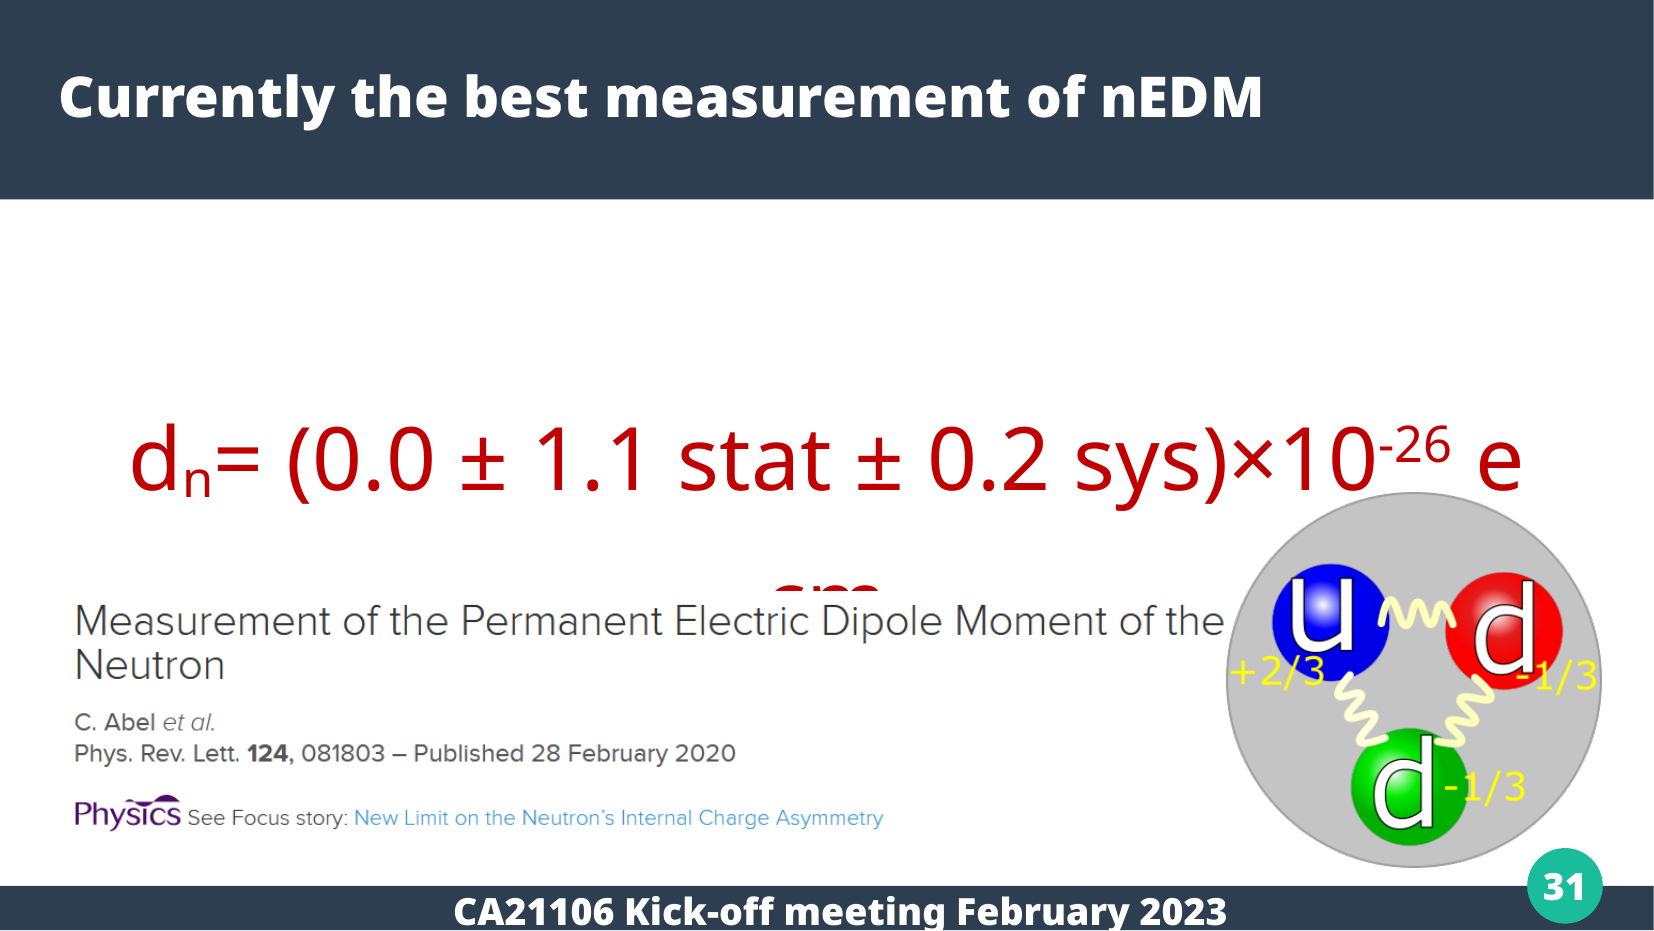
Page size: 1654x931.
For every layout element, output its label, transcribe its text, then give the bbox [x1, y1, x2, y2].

title Currently the best measurement of nEDM [59, 37, 1595, 155]
picture [66, 492, 1602, 868]
list dn= (0.0 ± 1.1 stat ± 0.2 sys)×10-26 e cm [59, 243, 1595, 864]
